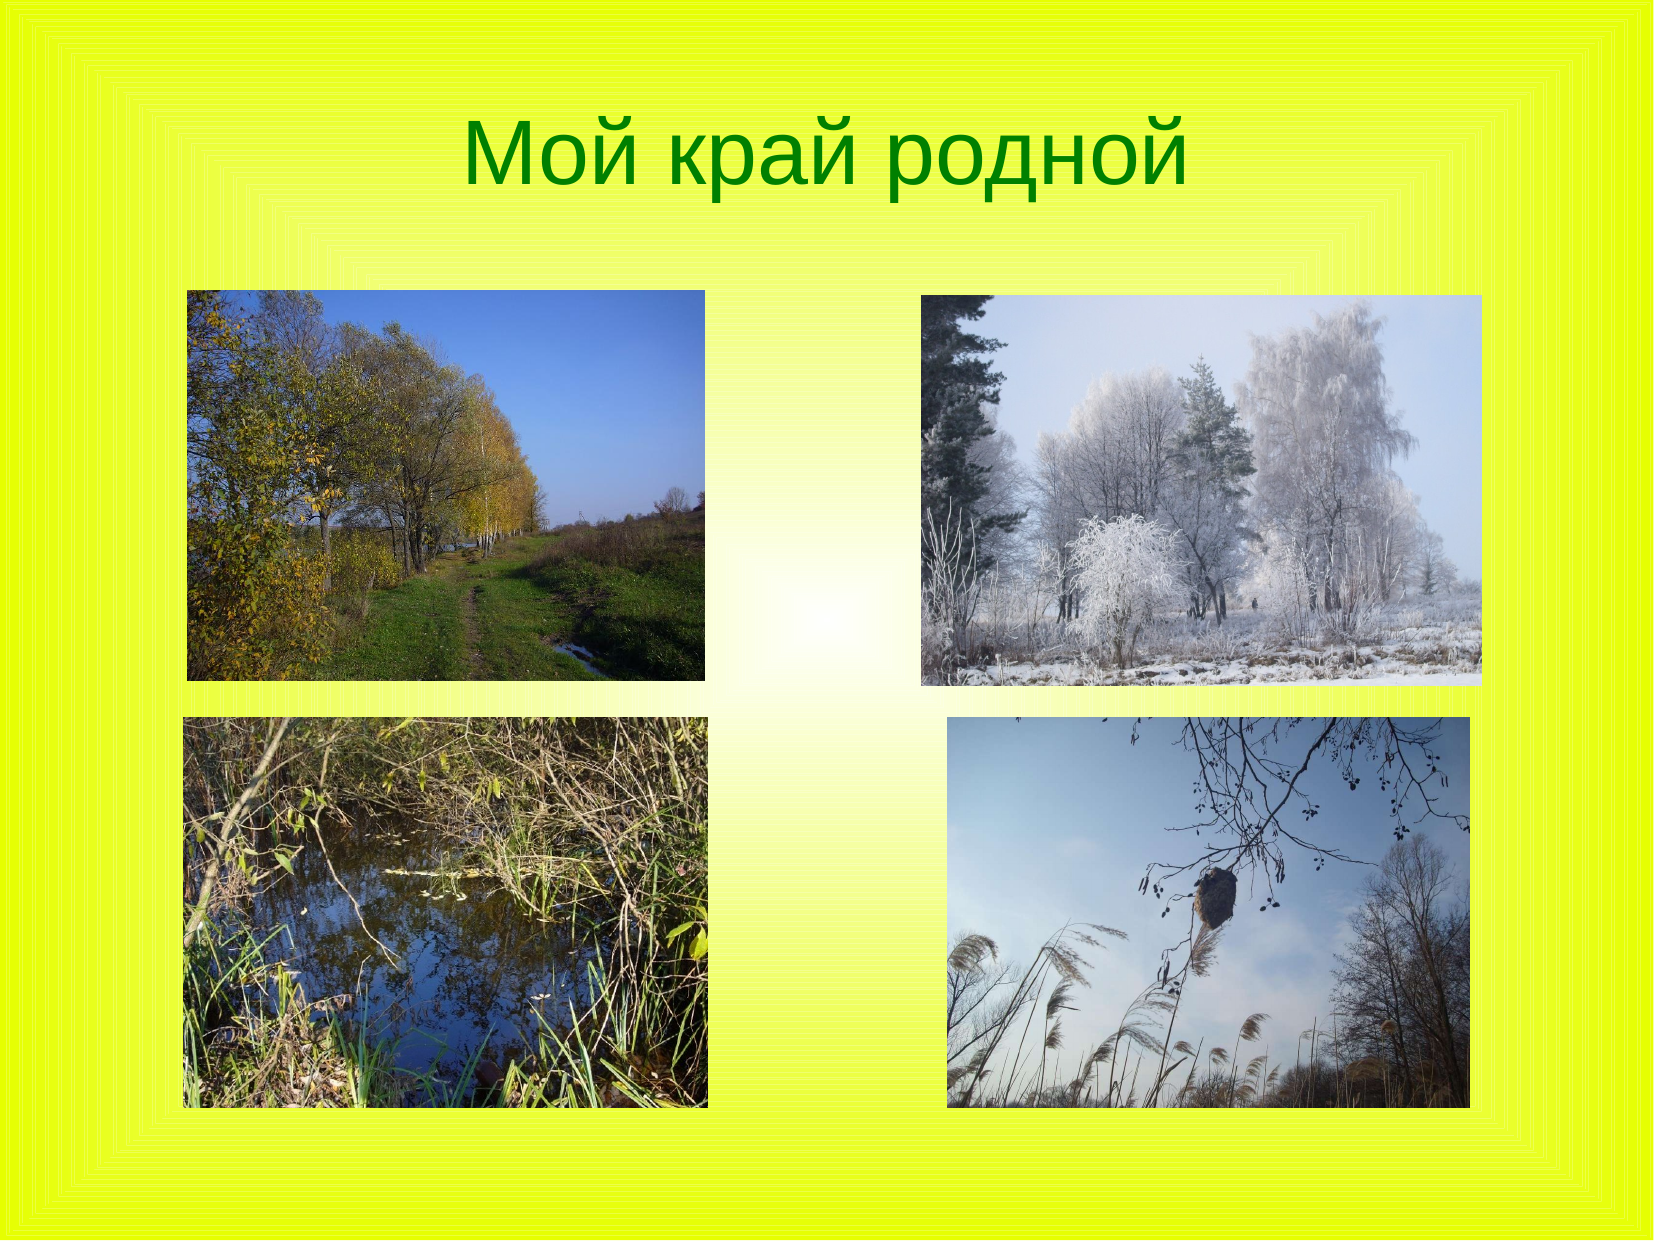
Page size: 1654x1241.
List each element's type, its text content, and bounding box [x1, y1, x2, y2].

picture [183, 717, 708, 1109]
picture [921, 295, 1482, 686]
picture [187, 290, 705, 681]
title Мой край родной [82, 49, 1571, 257]
picture [947, 717, 1470, 1109]
